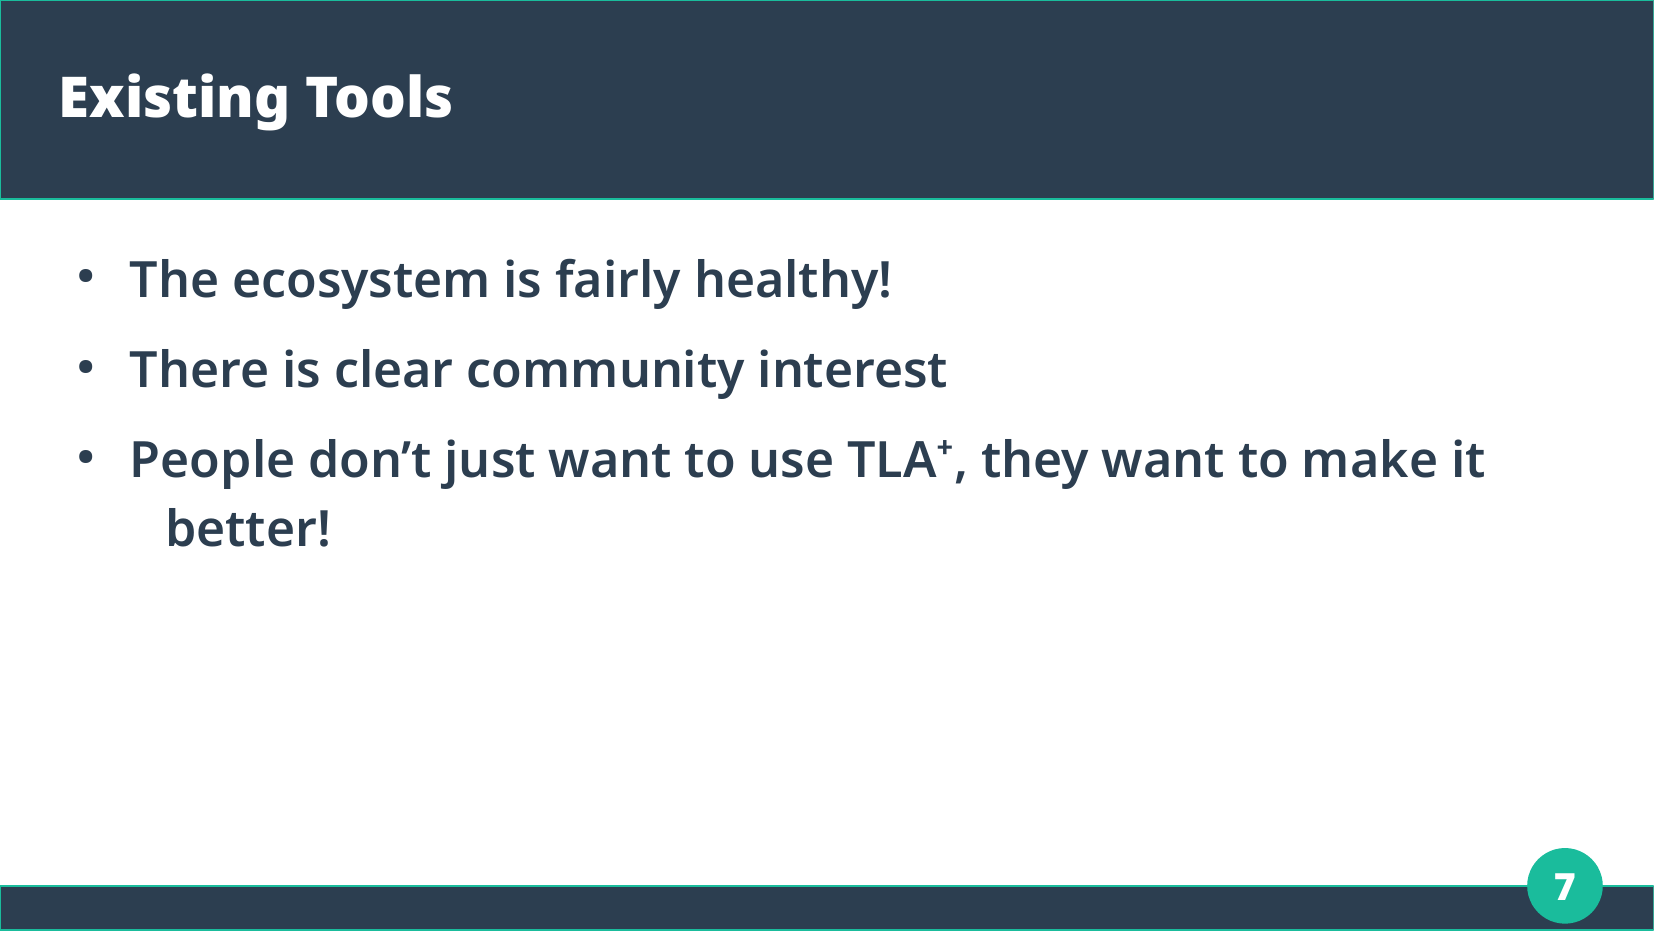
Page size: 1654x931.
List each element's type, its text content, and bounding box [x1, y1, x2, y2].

title Existing Tools [59, 37, 1595, 155]
list The ecosystem is fairly healthy! There is clear community interest People don’t just want to use TLA⁺, they want to make it better! [59, 243, 1595, 864]
